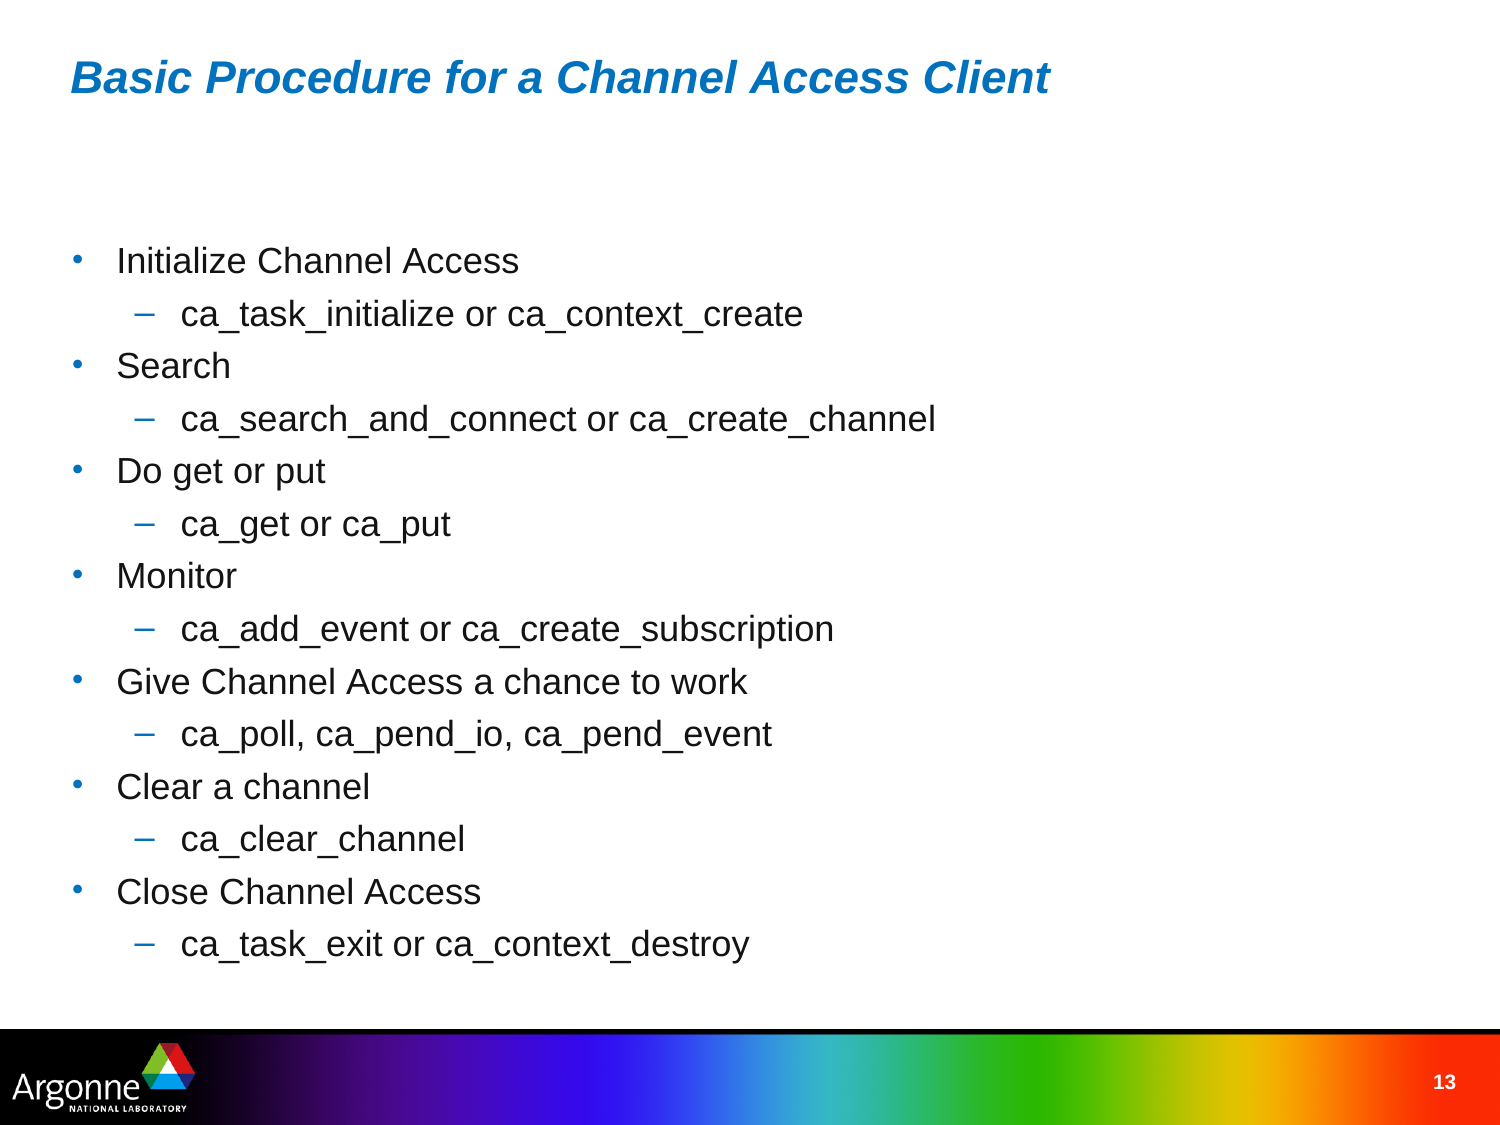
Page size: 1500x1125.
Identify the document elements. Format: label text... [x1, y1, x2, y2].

title Basic Procedure for a Channel Access Client [55, 54, 1361, 120]
list Initialize Channel Access ca_task_initialize or ca_context_create Search ca_search_and_connect or ca_create_channel Do get or put ca_get or ca_put Monitor ca_add_event or ca_create_subscription Give Channel Access a chance to work ca_poll, ca_pend_io, ca_pend_event Clear a channel ca_clear_channel Close Channel Access ca_task_exit or ca_context_destroy [56, 229, 1359, 973]
picture [0, 1029, 1500, 1125]
